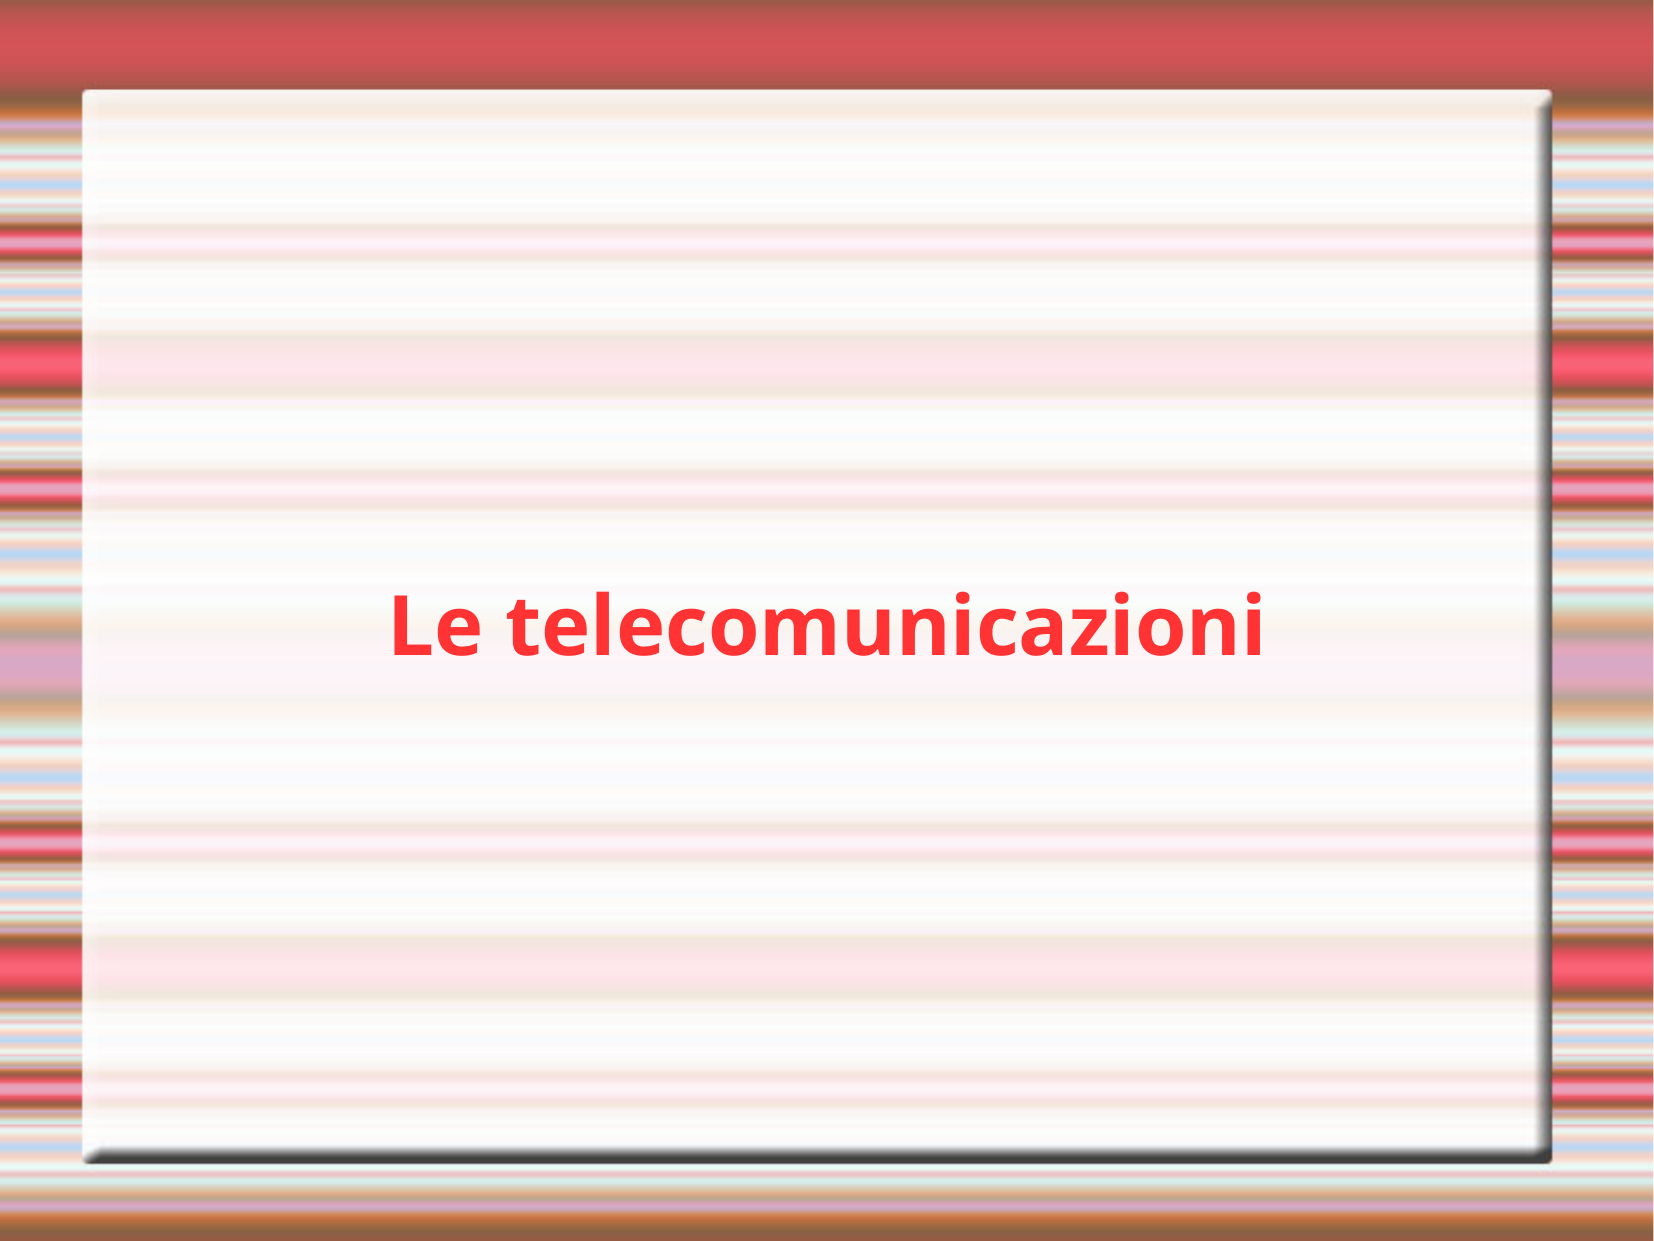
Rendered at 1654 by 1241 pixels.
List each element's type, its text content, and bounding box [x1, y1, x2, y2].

picture [0, 0, 1654, 1241]
subtitle Le telecomunicazioni [121, 114, 1534, 1132]
